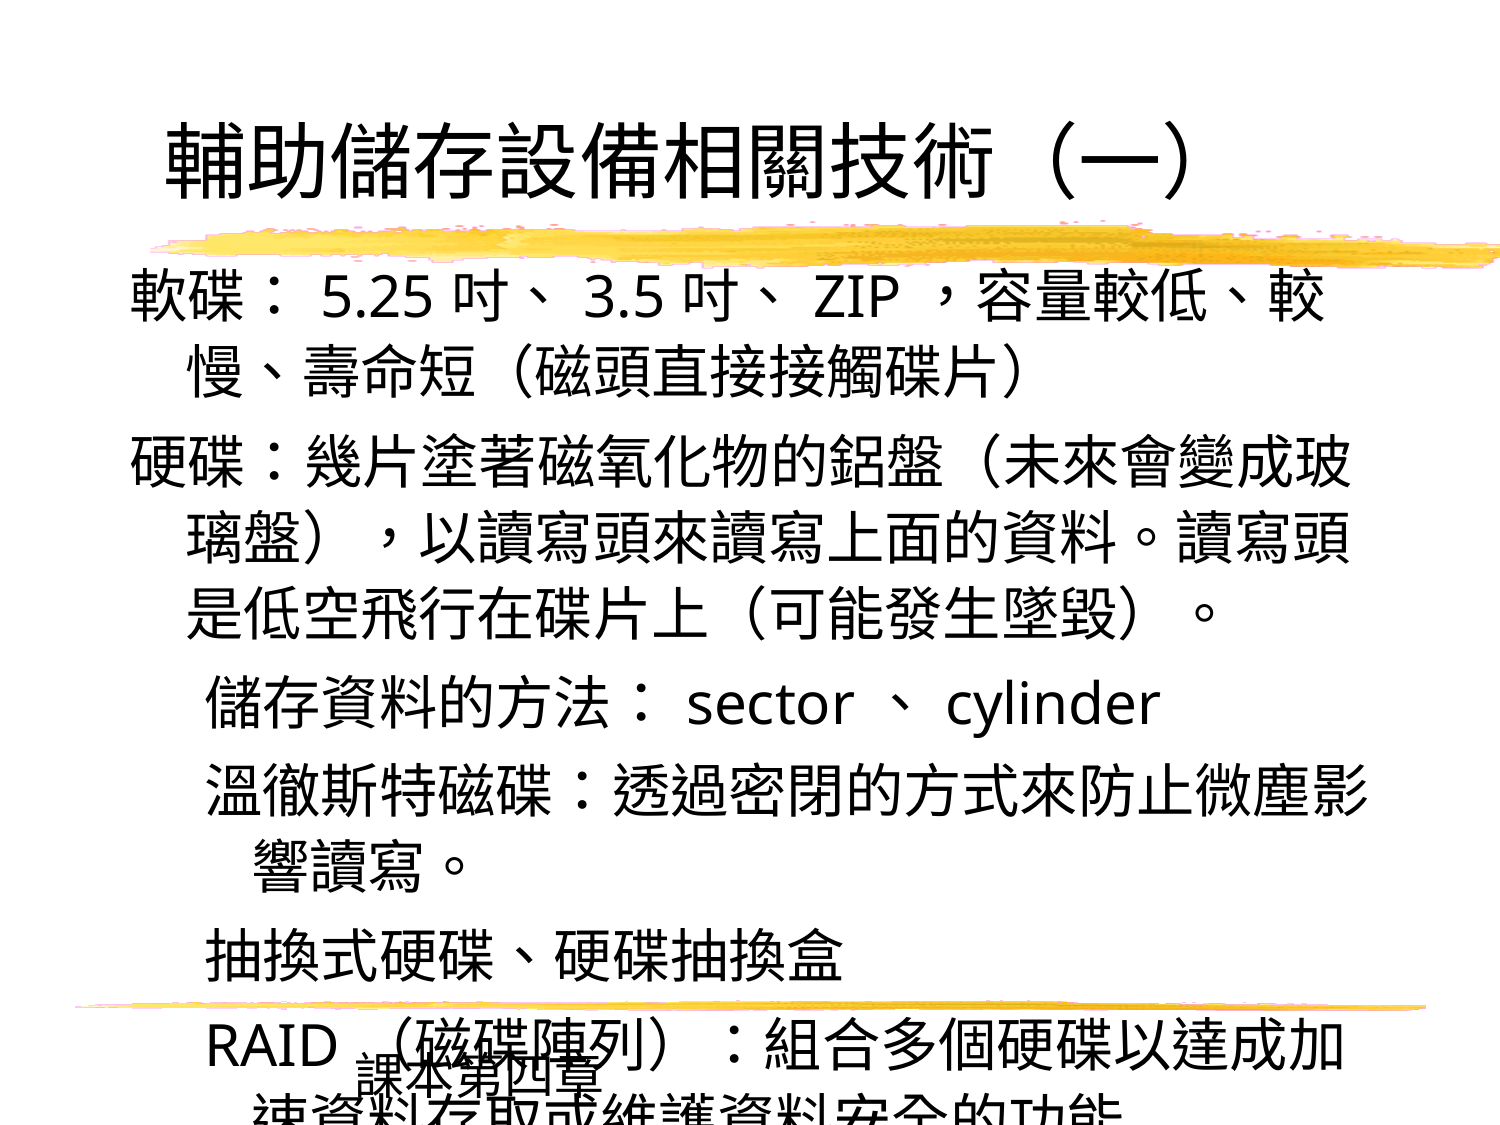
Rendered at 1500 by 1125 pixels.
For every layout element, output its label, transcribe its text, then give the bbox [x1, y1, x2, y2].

picture [150, 215, 1500, 279]
text_box 課本第四章 [354, 1032, 605, 1093]
picture [75, 999, 114, 1013]
picture [1390, 999, 1426, 1013]
list 軟碟：5.25吋、3.5吋、ZIP，容量較低、較慢、壽命短（磁頭直接接觸碟片） 硬碟：幾片塗著磁氧化物的鋁盤（未來會變成玻璃盤），以讀寫頭來讀寫上面的資料。讀寫頭是低空飛行在碟片上（可能發生墜毀）。 儲存資料的方法：sector、cylinder 溫徹斯特磁碟：透過密閉的方式來防止微塵影響讀寫。 抽換式硬碟、硬碟抽換盒 RAID（磁碟陣列）：組合多個硬碟以達成加速資料存取或維護資料安全的功能 [114, 248, 1390, 1018]
title 輔助儲存設備相關技術（一） [66, 22, 1342, 225]
